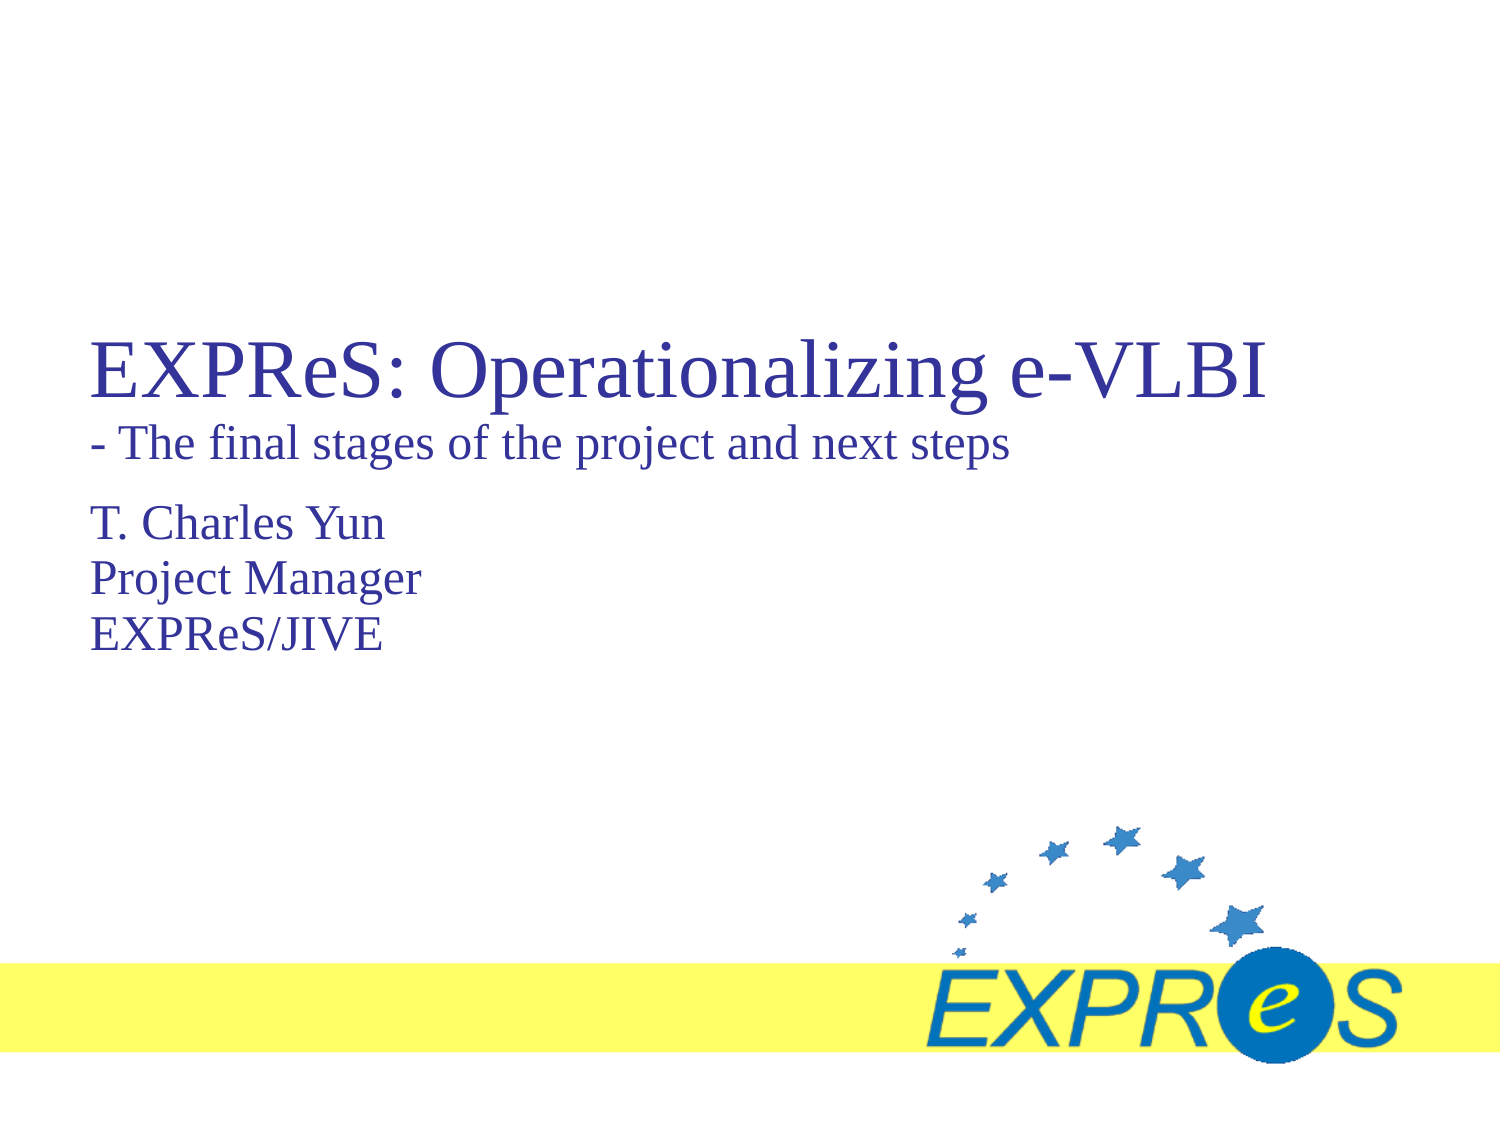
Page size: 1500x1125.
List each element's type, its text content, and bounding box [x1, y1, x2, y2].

picture [0, 819, 1500, 1070]
subtitle T. Charles Yun Project Manager EXPReS/JIVE [75, 487, 1425, 984]
title EXPReS: Operationalizing e-VLBI - The final stages of the project and next steps [75, 134, 1351, 479]
